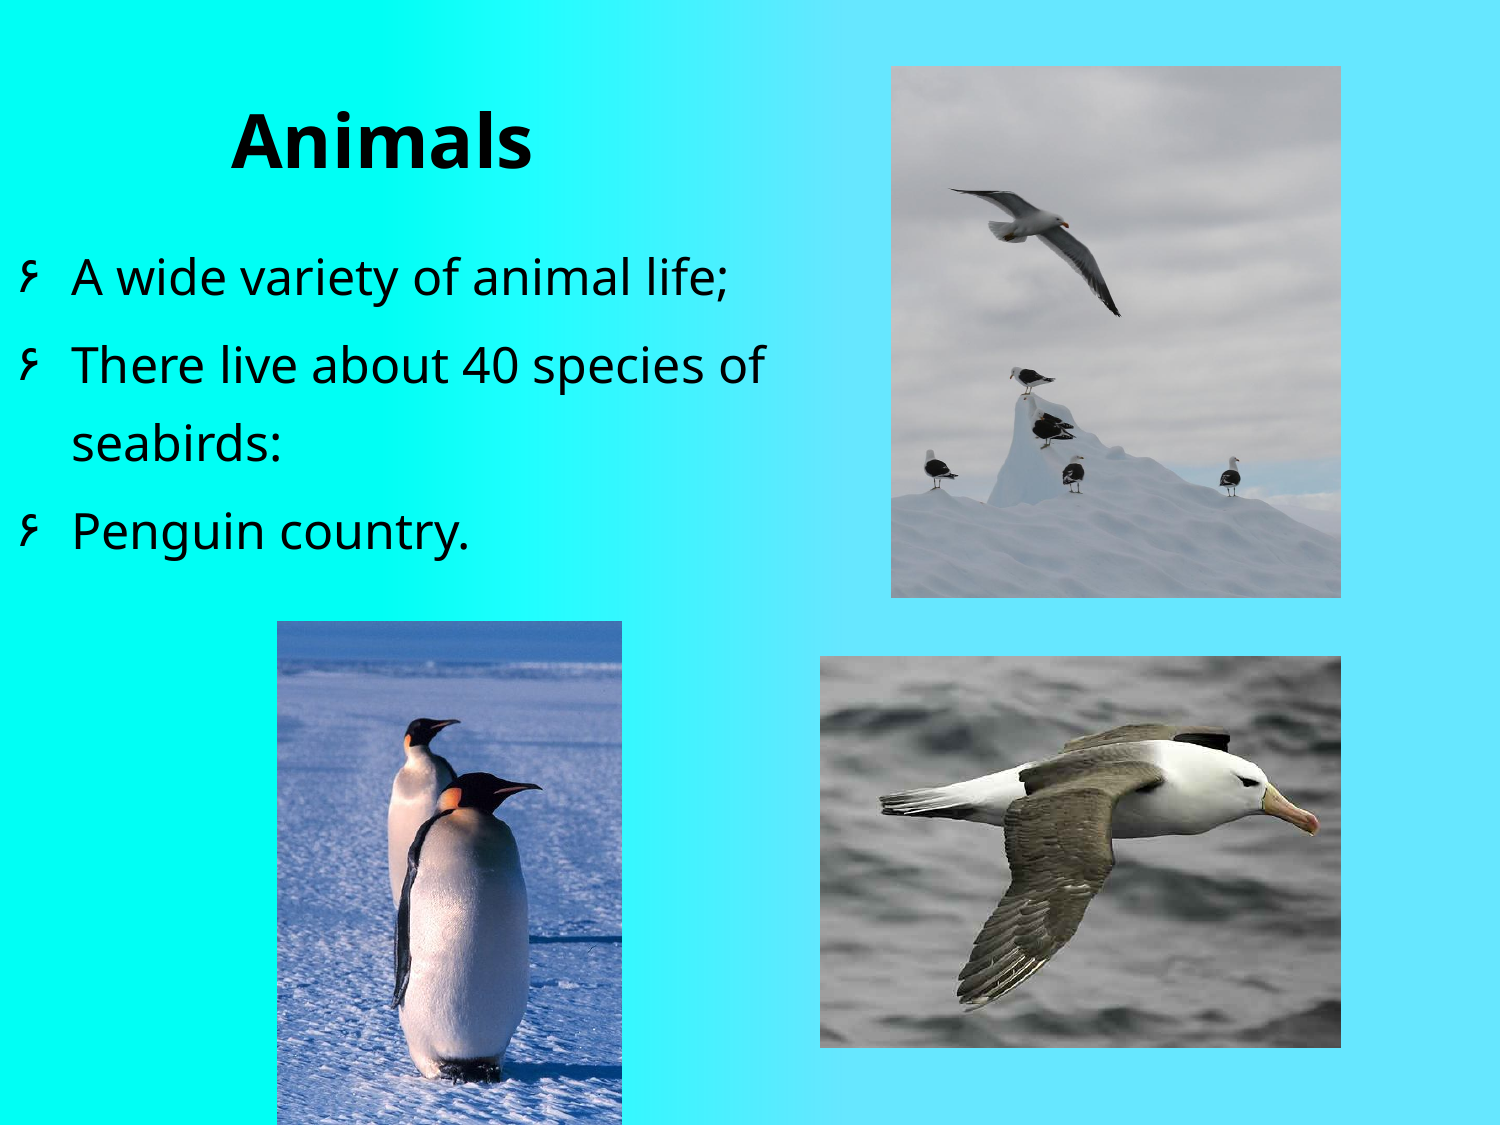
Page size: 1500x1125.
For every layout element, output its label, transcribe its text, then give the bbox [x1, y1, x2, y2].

list A wide variety of animal life; There live about 40 species of seabirds: Penguin country. [0, 220, 833, 1005]
title Animals [75, 45, 691, 220]
picture [0, 0, 1500, 1125]
